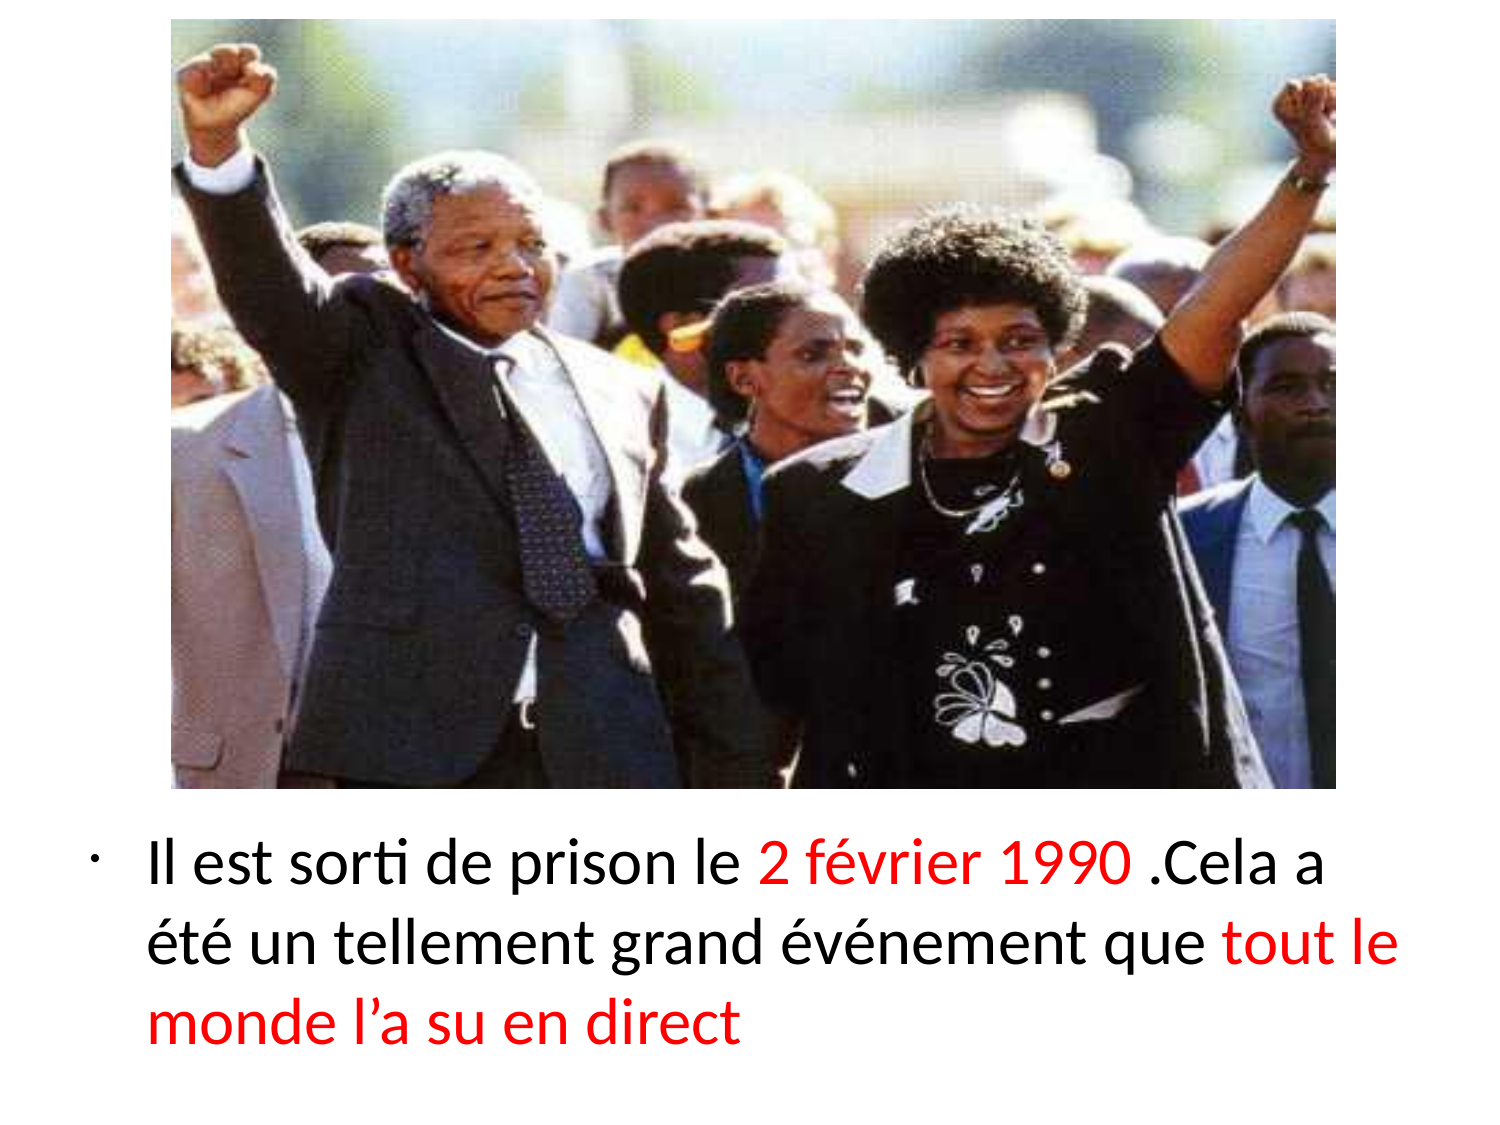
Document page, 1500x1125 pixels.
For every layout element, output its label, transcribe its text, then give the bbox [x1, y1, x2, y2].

picture [171, 19, 1336, 789]
list Il est sorti de prison le 2 février 1990 .Cela a été un tellement grand événement que tout le monde l’a su en direct [75, 810, 1425, 1071]
